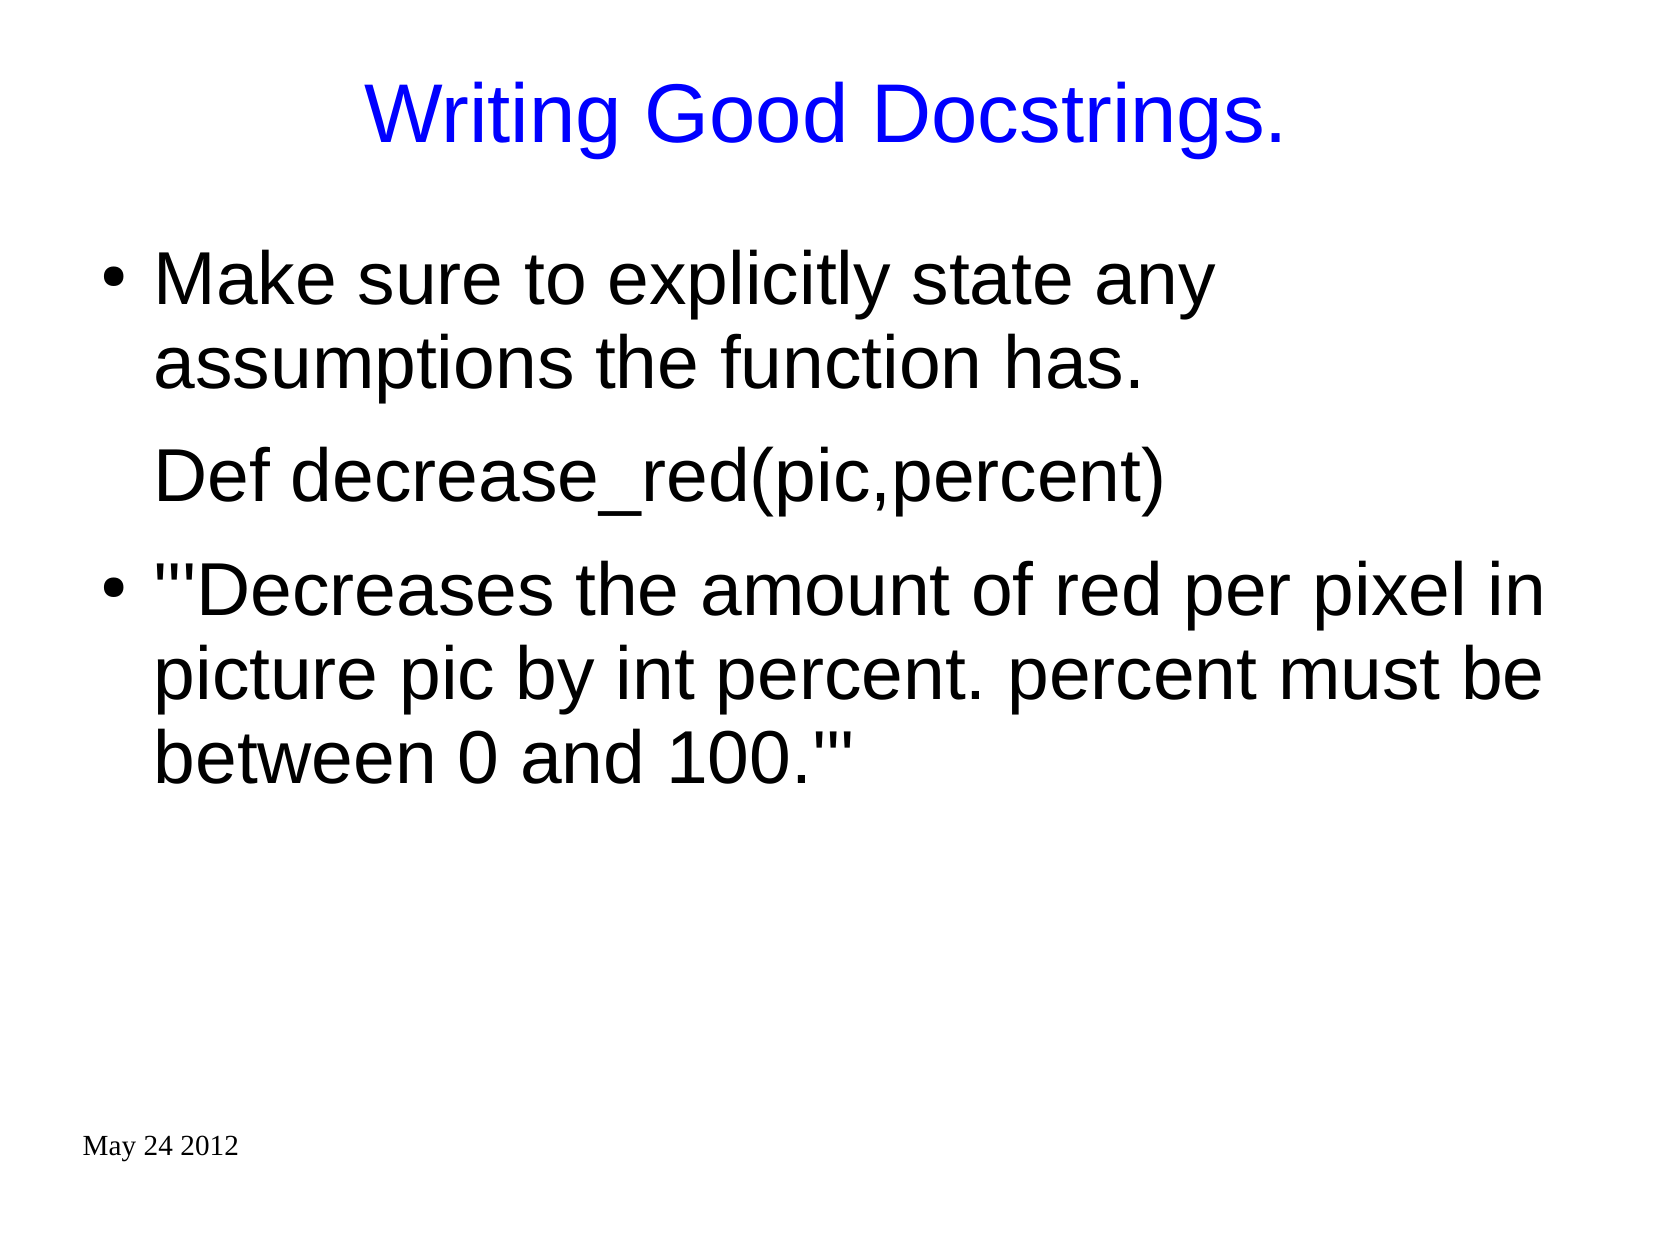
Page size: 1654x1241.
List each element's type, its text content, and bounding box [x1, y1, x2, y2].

title Writing Good Docstrings. [82, 49, 1571, 178]
list Make sure to explicitly state any assumptions the function has. Def decrease_red(pic,percent) '''Decreases the amount of red per pixel in picture pic by int percent. percent must be between 0 and 100.''' [82, 236, 1571, 1109]
